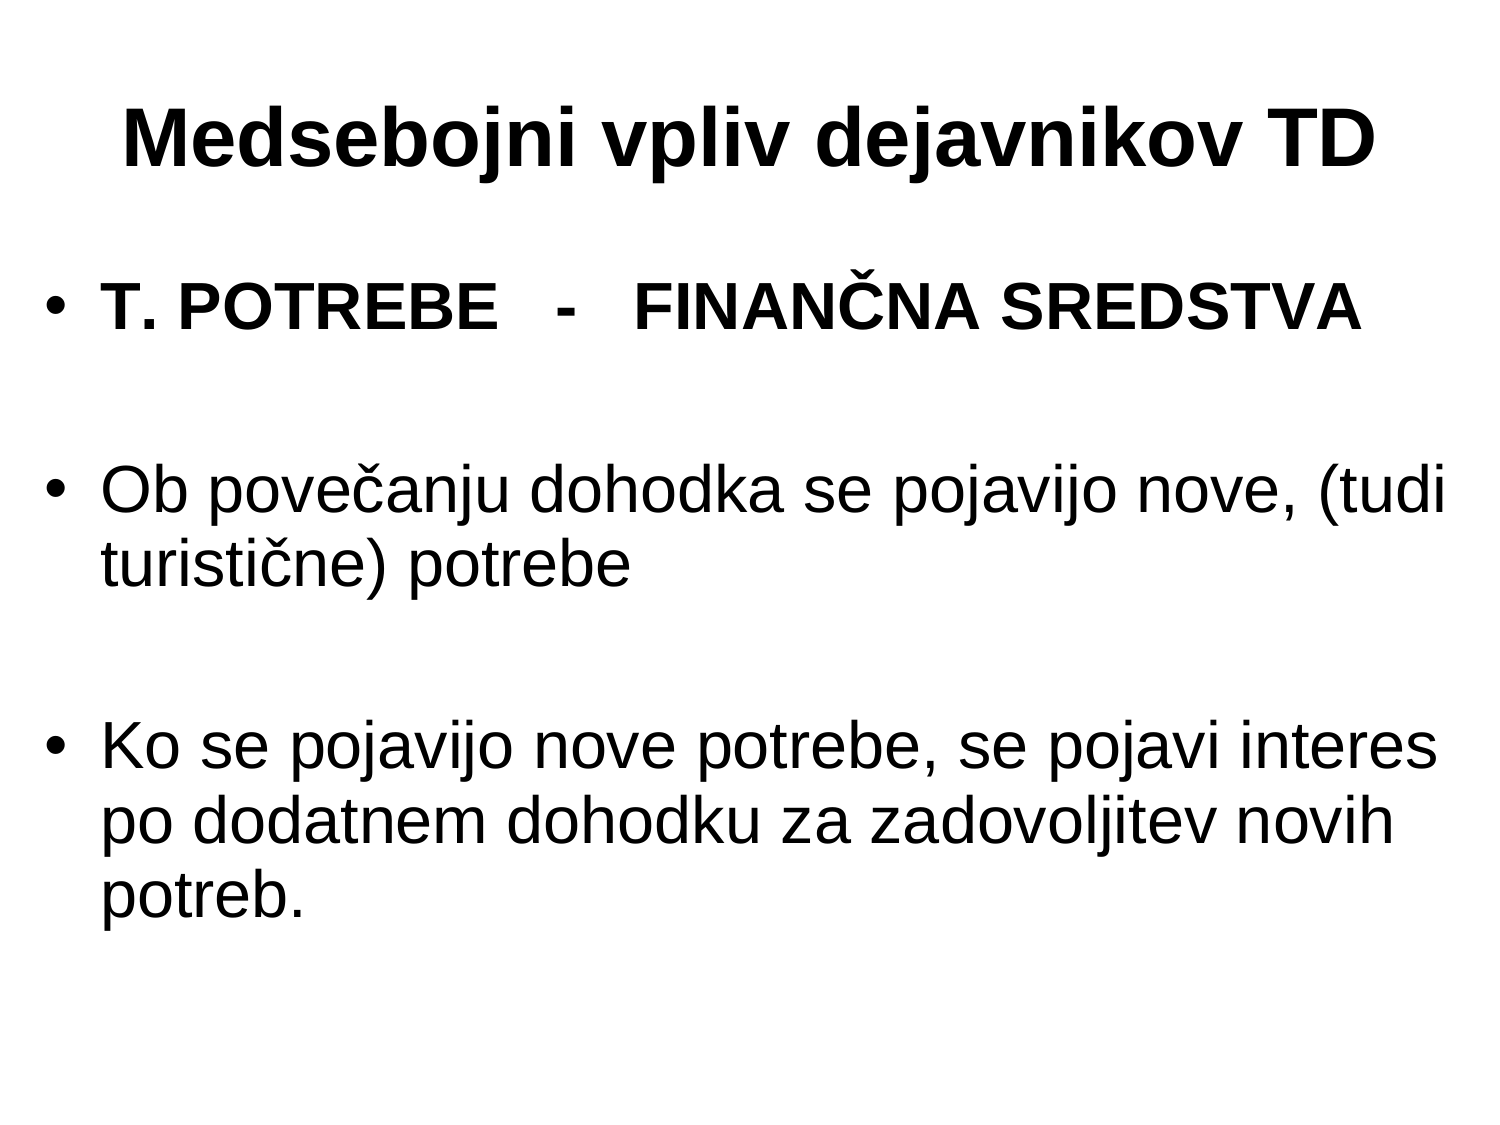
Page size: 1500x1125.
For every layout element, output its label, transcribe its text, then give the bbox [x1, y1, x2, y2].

title Medsebojni vpliv dejavnikov TD [75, 21, 1425, 257]
list T. POTREBE - FINANČNA SREDSTVA Ob povečanju dohodka se pojavijo nove, (tudi turistične) potrebe Ko se pojavijo nove potrebe, se pojavi interes po dodatnem dohodku za zadovoljitev novih potreb. [29, 262, 1471, 1071]
